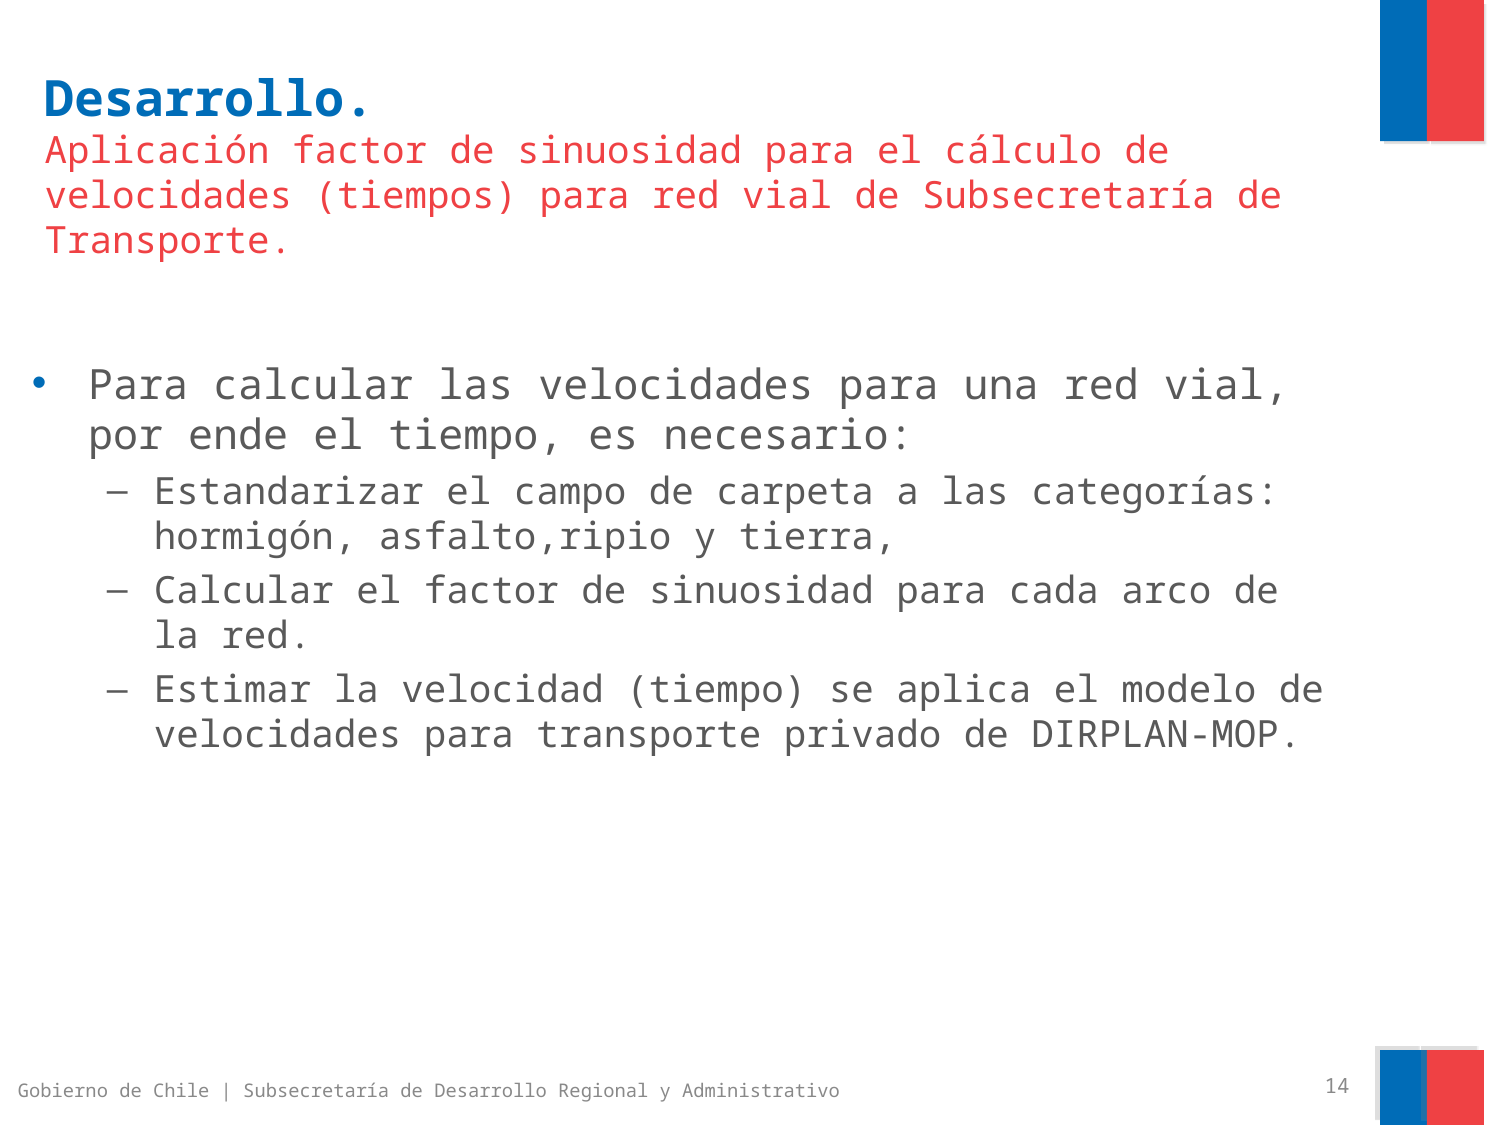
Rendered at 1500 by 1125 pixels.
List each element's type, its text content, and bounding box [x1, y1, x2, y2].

text_box Gobierno de Chile | Subsecretaría de Desarrollo Regional y Administrativo [3, 1070, 976, 1112]
title Desarrollo. Aplicación factor de sinuosidad para el cálculo de velocidades (tiempos) para red vial de Subsecretaría de Transporte. [29, 59, 1369, 247]
list Para calcular las velocidades para una red vial, por ende el tiempo, es necesario: Estandarizar el campo de carpeta a las categorías: hormigón, asfalto,ripio y tierra, Calcular el factor de sinuosidad para cada arco de la red. Estimar la velocidad (tiempo) se aplica el modelo de velocidades para transporte privado de DIRPLAN-MOP. [16, 349, 1359, 886]
text_box <número> [1014, 1070, 1365, 1103]
